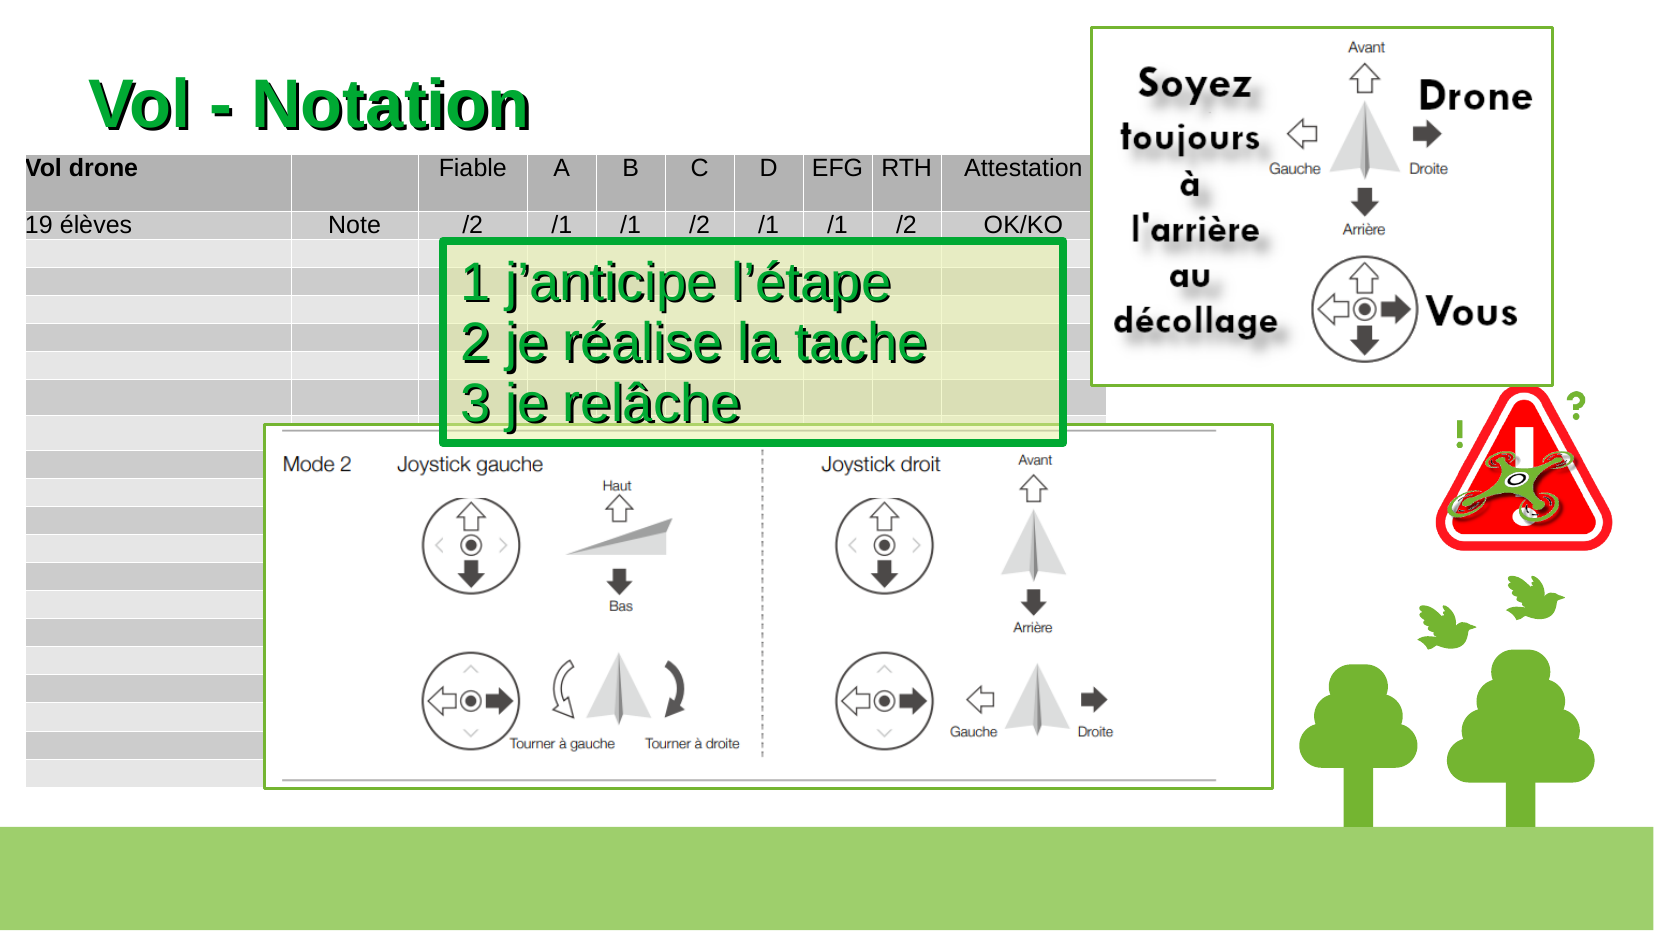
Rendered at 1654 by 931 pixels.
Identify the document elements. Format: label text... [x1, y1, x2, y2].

table_cell [26, 352, 291, 379]
table_cell [419, 352, 439, 379]
table_cell [1067, 352, 1090, 379]
table_cell [1067, 240, 1090, 267]
table_cell [419, 268, 439, 295]
table_cell [419, 240, 439, 267]
table_cell [26, 675, 263, 702]
table_cell [26, 507, 263, 534]
table_cell [26, 324, 291, 351]
table_header C [666, 155, 734, 211]
table_cell Note [292, 212, 418, 239]
table_header RTH [873, 155, 941, 211]
table_cell [292, 268, 418, 295]
table_cell [26, 732, 263, 759]
table_header [292, 155, 418, 211]
table_cell [1067, 296, 1090, 323]
table_cell /1 [597, 212, 665, 237]
table_cell [26, 535, 263, 562]
table_header A [528, 155, 596, 211]
table_cell [292, 296, 418, 323]
table_cell [292, 324, 418, 351]
table_cell 19 élèves [26, 212, 291, 239]
table_cell [26, 703, 263, 731]
table_header B [597, 155, 665, 211]
title Vol - Notation [1554, 29, 1565, 178]
table_cell [292, 380, 418, 415]
table_cell [419, 296, 439, 323]
picture [265, 425, 1272, 787]
table_cell OK/KO [942, 212, 1090, 239]
table_cell [26, 240, 291, 267]
table_cell [292, 416, 418, 423]
table_cell /2 [873, 212, 941, 237]
table_cell /2 [419, 212, 527, 239]
table_cell [26, 268, 291, 295]
table_header Vol drone [26, 155, 291, 211]
table_cell /1 [804, 212, 872, 237]
table_cell [26, 647, 263, 674]
table_cell [26, 451, 263, 478]
table_cell [26, 760, 263, 787]
table_cell [26, 479, 263, 506]
table_cell [292, 352, 418, 379]
table_cell [1067, 324, 1090, 351]
picture [1416, 354, 1625, 568]
table_cell [26, 591, 263, 618]
picture [1092, 28, 1552, 384]
table_cell [26, 619, 263, 646]
table_cell [26, 563, 263, 590]
table_cell /1 [528, 212, 596, 237]
table_cell [419, 324, 439, 351]
table_cell [26, 416, 291, 450]
table_header EFG [804, 155, 872, 211]
table_cell /1 [735, 212, 803, 237]
text_box 1 j’anticipe l’étape 2 je réalise la tache 3 je relâche [442, 241, 1063, 443]
table_cell [419, 380, 439, 415]
table_cell /2 [666, 212, 734, 237]
table_cell [1067, 380, 1106, 415]
table_cell [419, 416, 439, 423]
title Vol - Notation [88, 29, 1090, 154]
table_cell [1067, 416, 1106, 423]
table_header Fiable [419, 155, 527, 211]
table_cell [26, 296, 291, 323]
table_cell [26, 380, 291, 415]
table_cell [292, 240, 418, 267]
table_header Attestation [942, 155, 1090, 211]
table_cell [1067, 268, 1090, 295]
table_header D [735, 155, 803, 211]
